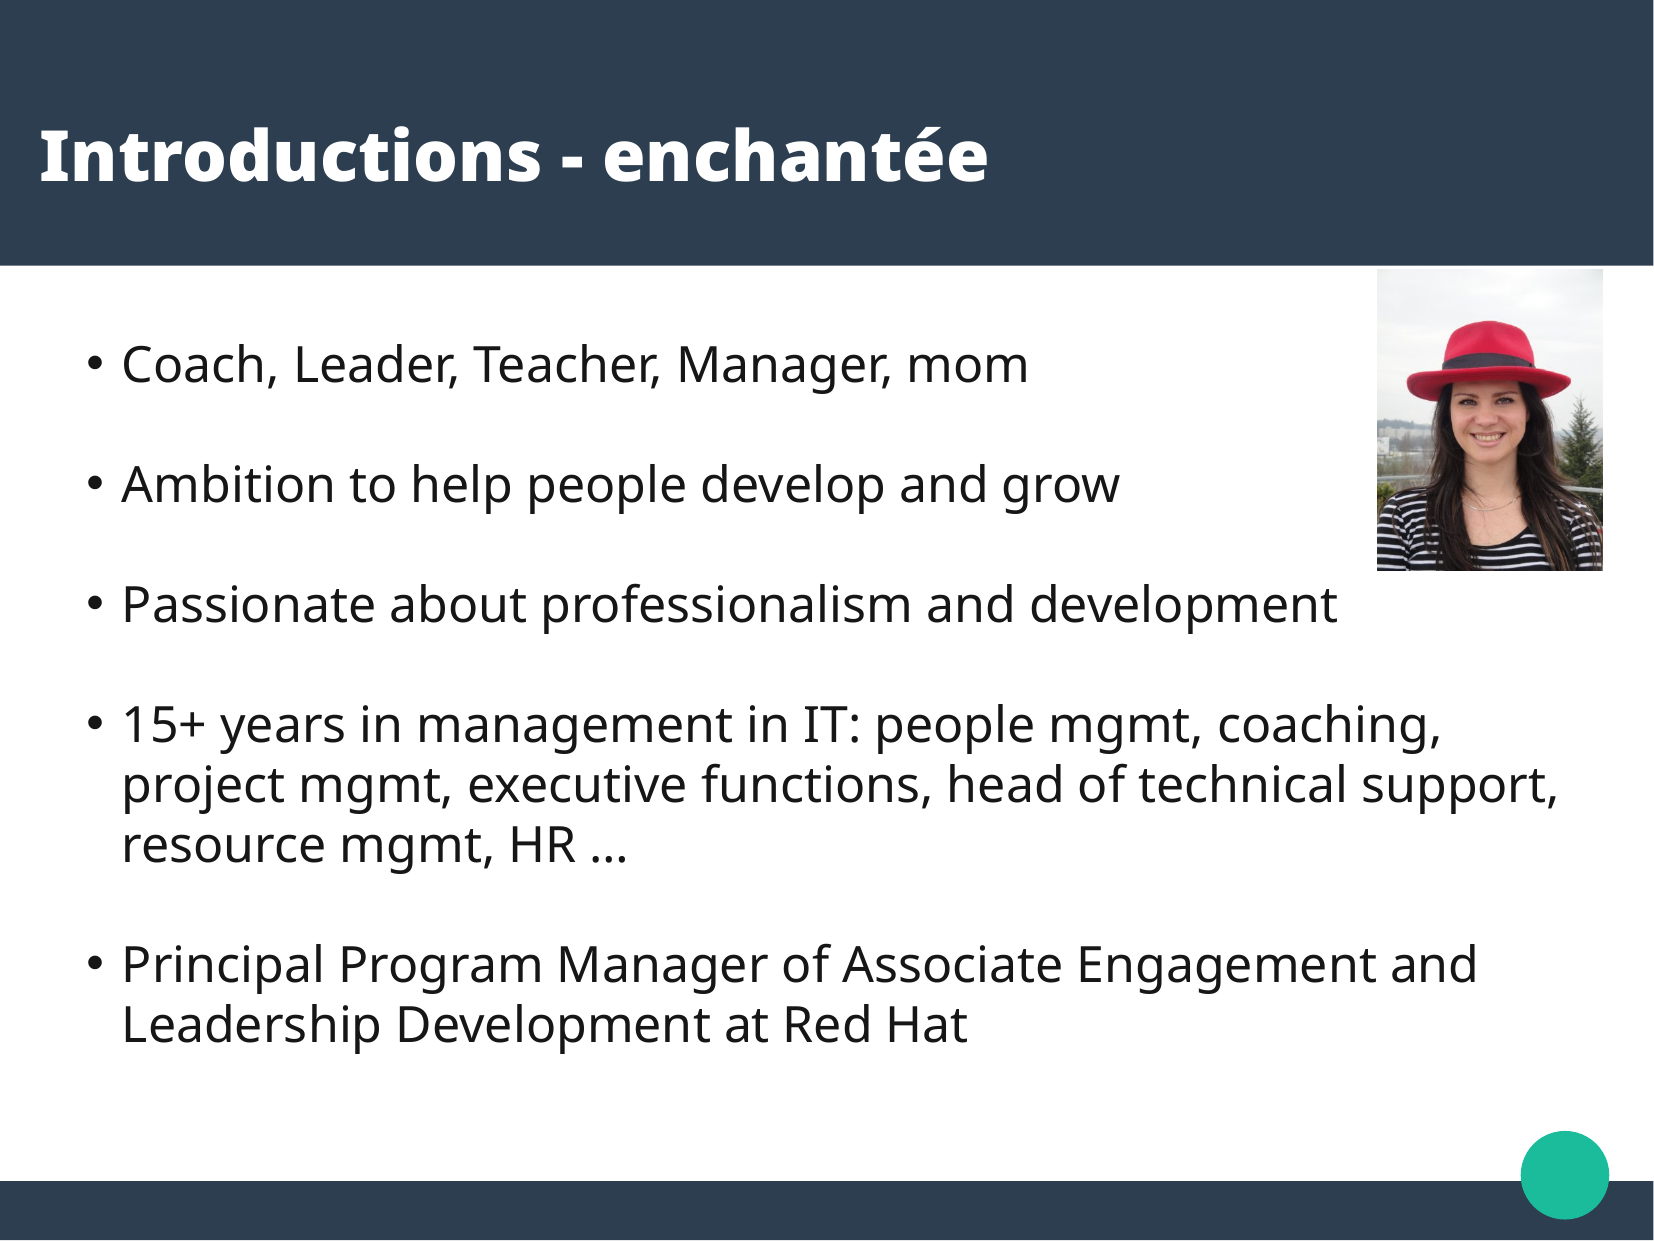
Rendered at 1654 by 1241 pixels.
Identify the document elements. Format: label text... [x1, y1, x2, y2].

text_box Coach, Leader, Teacher, Manager, mom Ambition to help people develop and grow Passionate about professionalism and development 15+ years in management in IT: people mgmt, coaching, project mgmt, executive functions, head of technical support, resource mgmt, HR … Principal Program Manager of Associate Engagement and Leadership Development at Red Hat [71, 324, 1377, 545]
subtitle [59, 324, 1595, 1152]
picture [1377, 269, 1603, 571]
title Introductions - enchantée [39, 75, 1576, 233]
